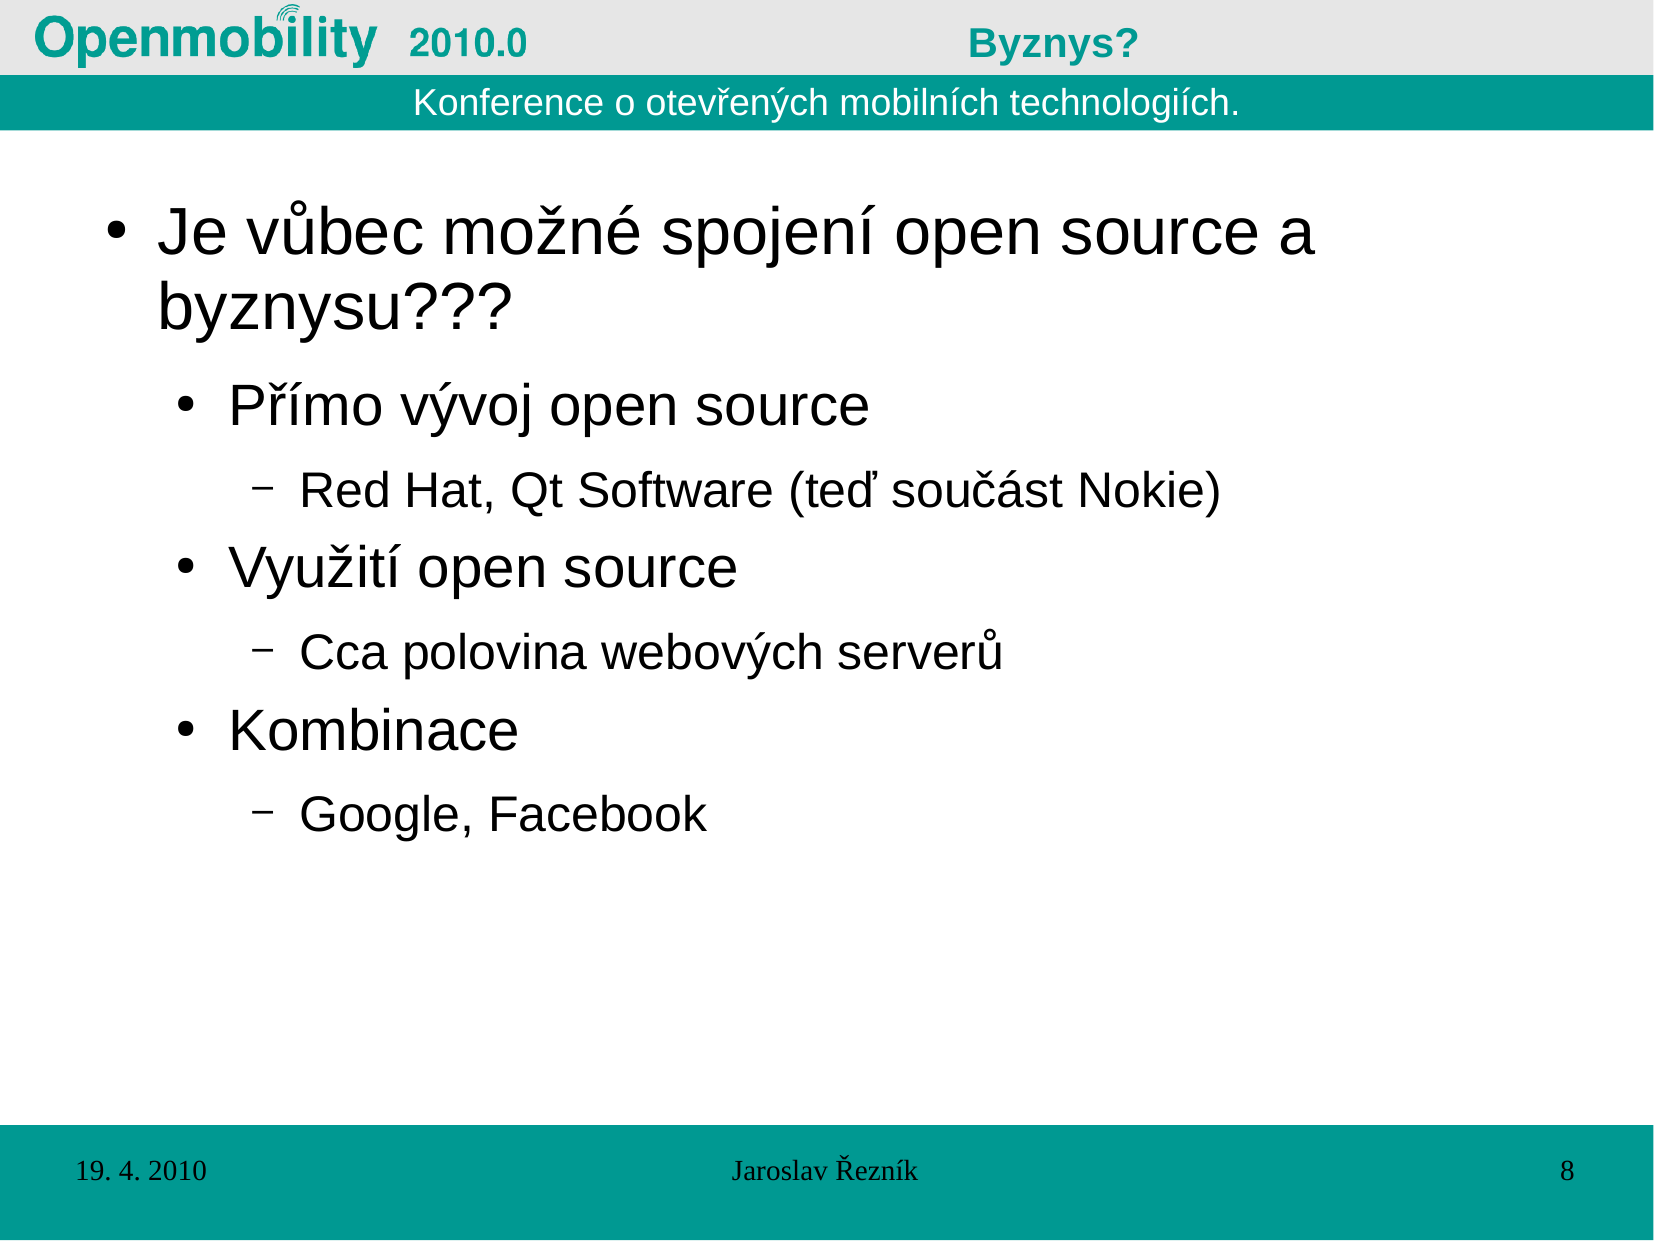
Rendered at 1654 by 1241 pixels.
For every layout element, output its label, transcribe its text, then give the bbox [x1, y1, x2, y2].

title Byznys? [570, 19, 1538, 68]
picture [35, 4, 526, 68]
list Je vůbec možné spojení open source a byznysu??? Přímo vývoj open source Red Hat, Qt Software (teď součást Nokie) Využití open source Cca polovina webových serverů Kombinace Google, Facebook [86, 194, 1576, 1073]
